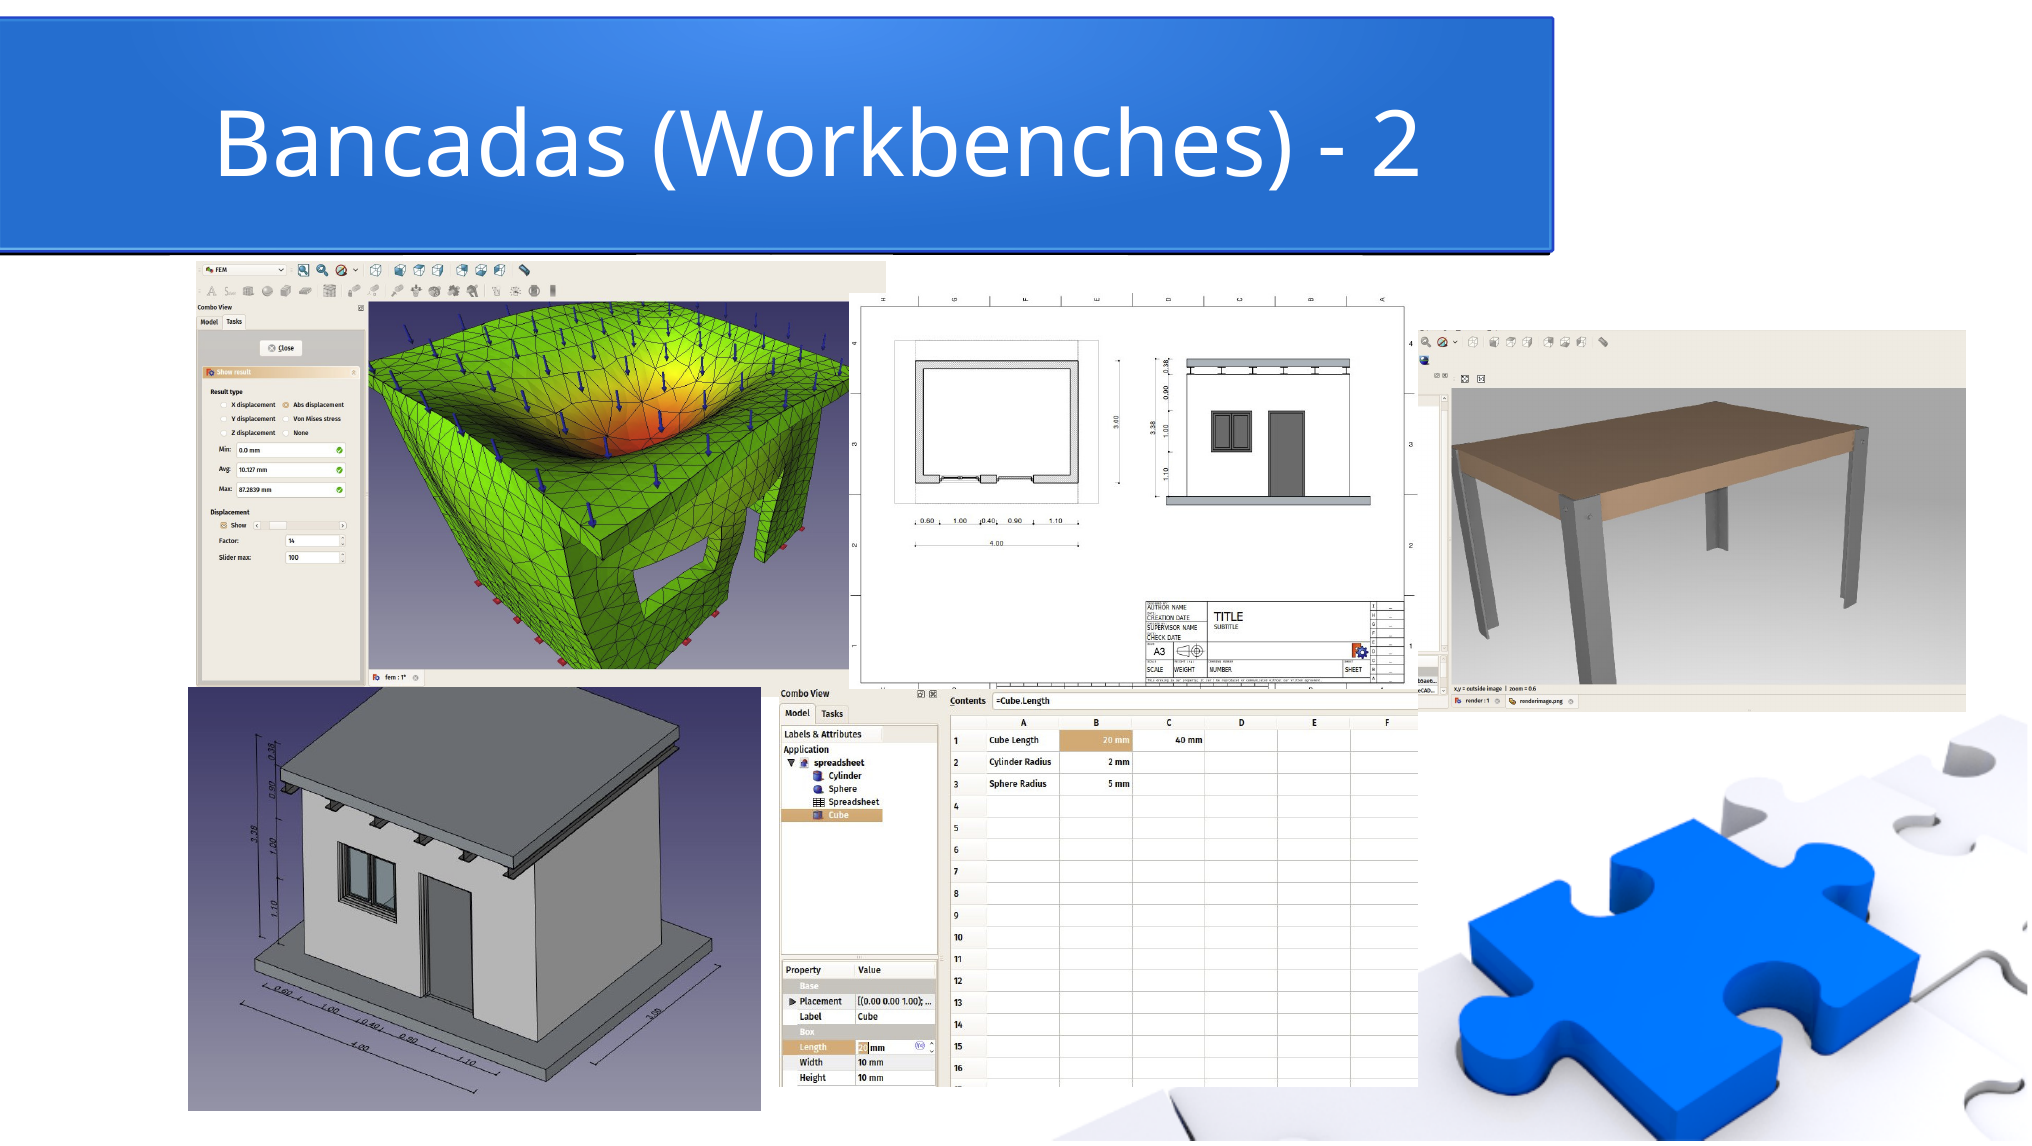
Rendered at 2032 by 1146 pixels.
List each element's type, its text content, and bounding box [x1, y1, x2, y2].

picture [188, 261, 2028, 1141]
title Bancadas (Workbenches) - 2 [101, 45, 1536, 237]
